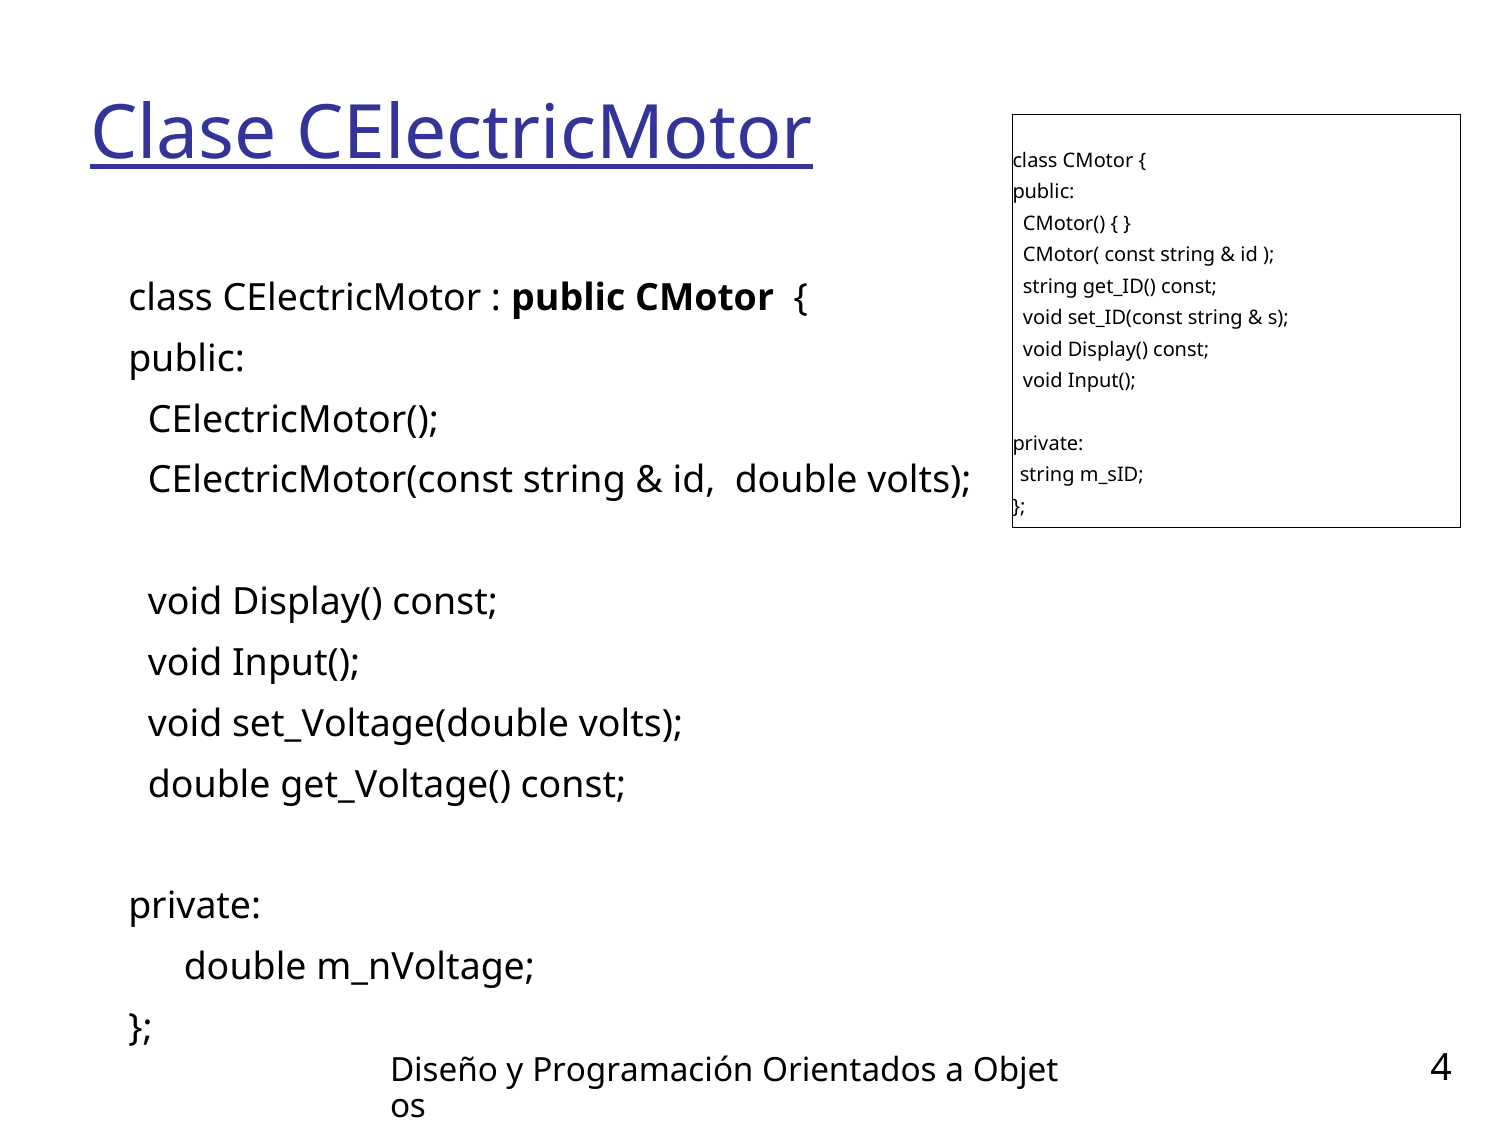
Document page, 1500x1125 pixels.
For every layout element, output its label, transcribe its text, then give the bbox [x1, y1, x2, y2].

list class CElectricMotor : public CMotor { public: CElectricMotor(); CElectricMotor(const string & id, double volts); void Display() const; void Input(); void set_Voltage(double volts); double get_Voltage() const; private: double m_nVoltage; }; [113, 262, 1238, 1103]
title Clase CElectricMotor [75, 10, 1466, 188]
list class CMotor { public: CMotor() { } CMotor( const string & id ); string get_ID() const; void set_ID(const string & s); void Display() const; void Input(); private: string m_sID; }; [1012, 114, 1461, 528]
